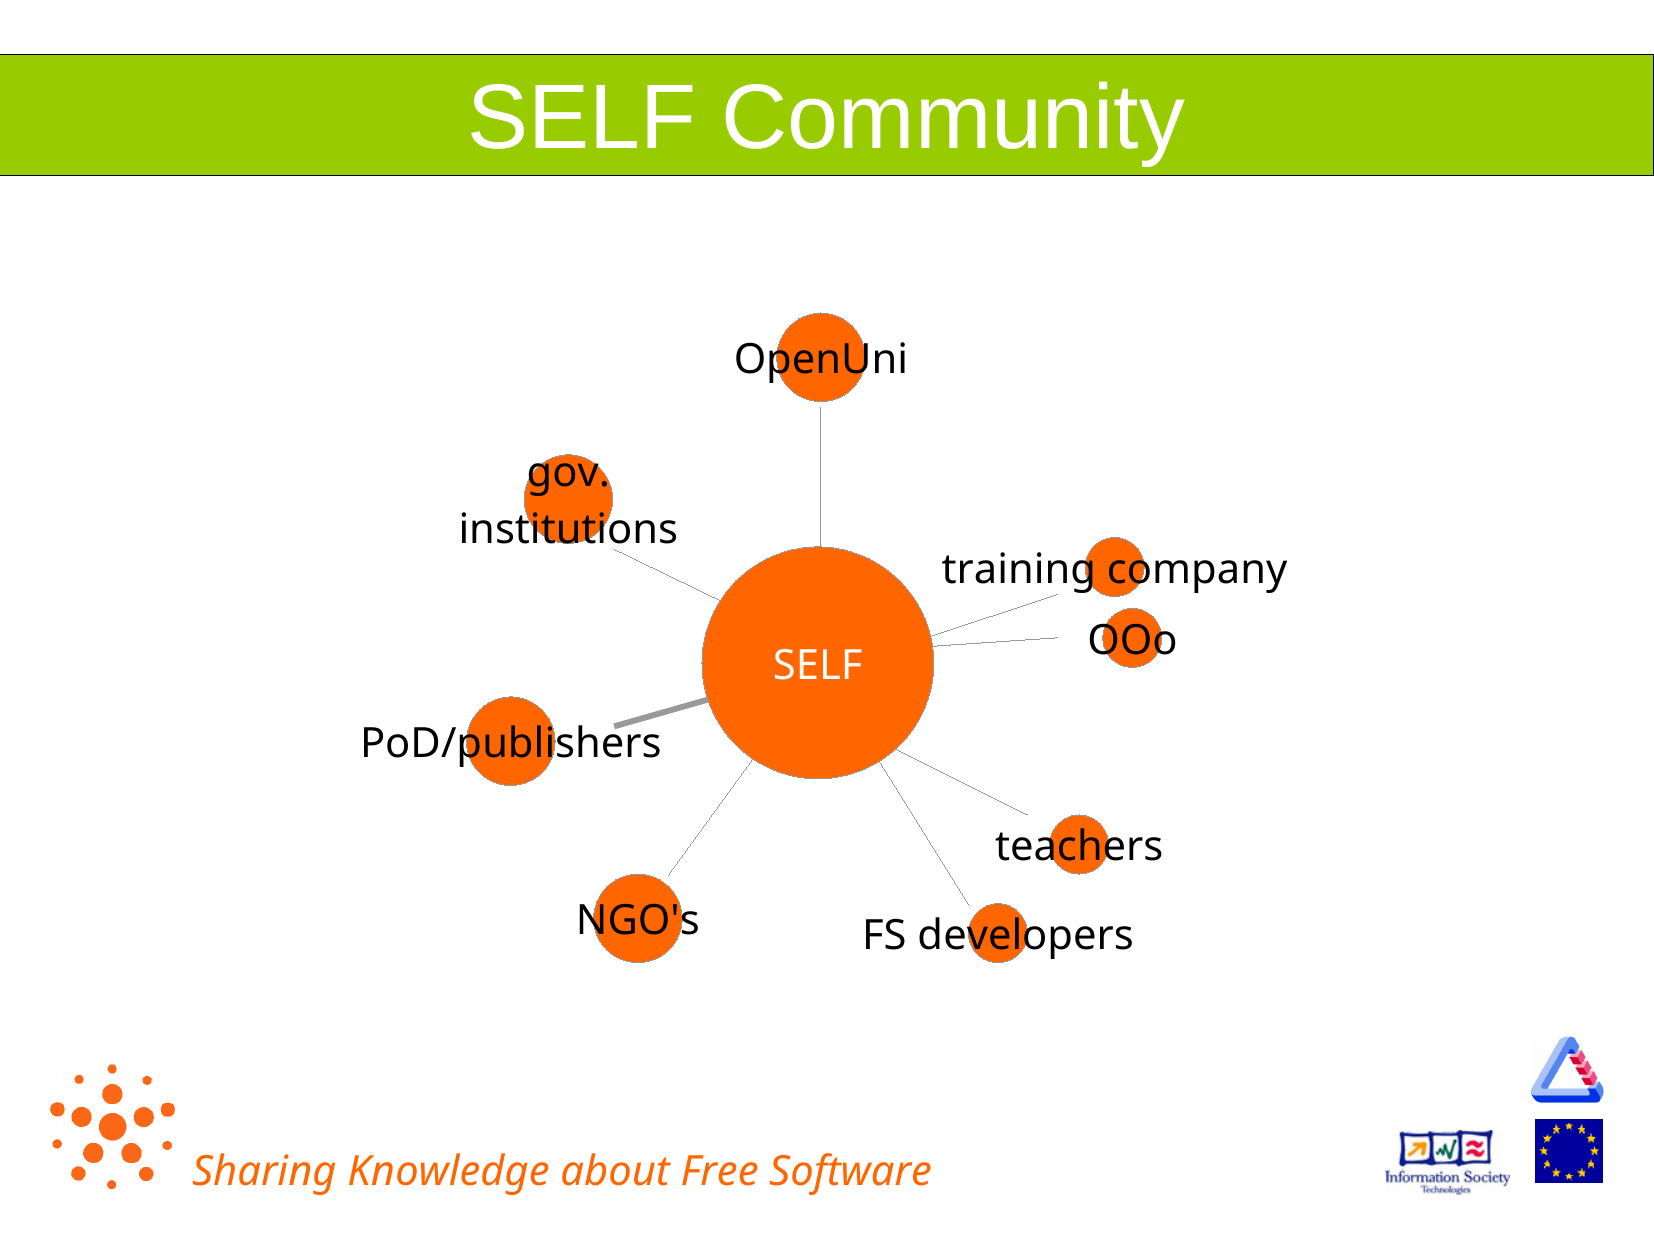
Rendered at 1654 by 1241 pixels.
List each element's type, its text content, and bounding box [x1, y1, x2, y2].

text_box FS developers [968, 903, 1028, 963]
picture [1385, 1130, 1510, 1195]
picture [50, 1064, 175, 1189]
picture [1530, 1036, 1604, 1104]
text_box OpenUni [776, 353, 786, 370]
text_box SELF [701, 546, 934, 779]
text_box OOo [1106, 608, 1162, 668]
text_box OOo [1102, 627, 1113, 651]
text_box NGO's [593, 874, 683, 963]
text_box gov. institutions [524, 454, 613, 543]
text_box PoD/publishers [466, 696, 556, 786]
title SELF Community [82, 48, 1571, 185]
text_box training company [1085, 537, 1144, 597]
picture [1535, 1119, 1603, 1183]
text_box teachers [1050, 814, 1109, 875]
text_box OpenUni [777, 312, 864, 402]
